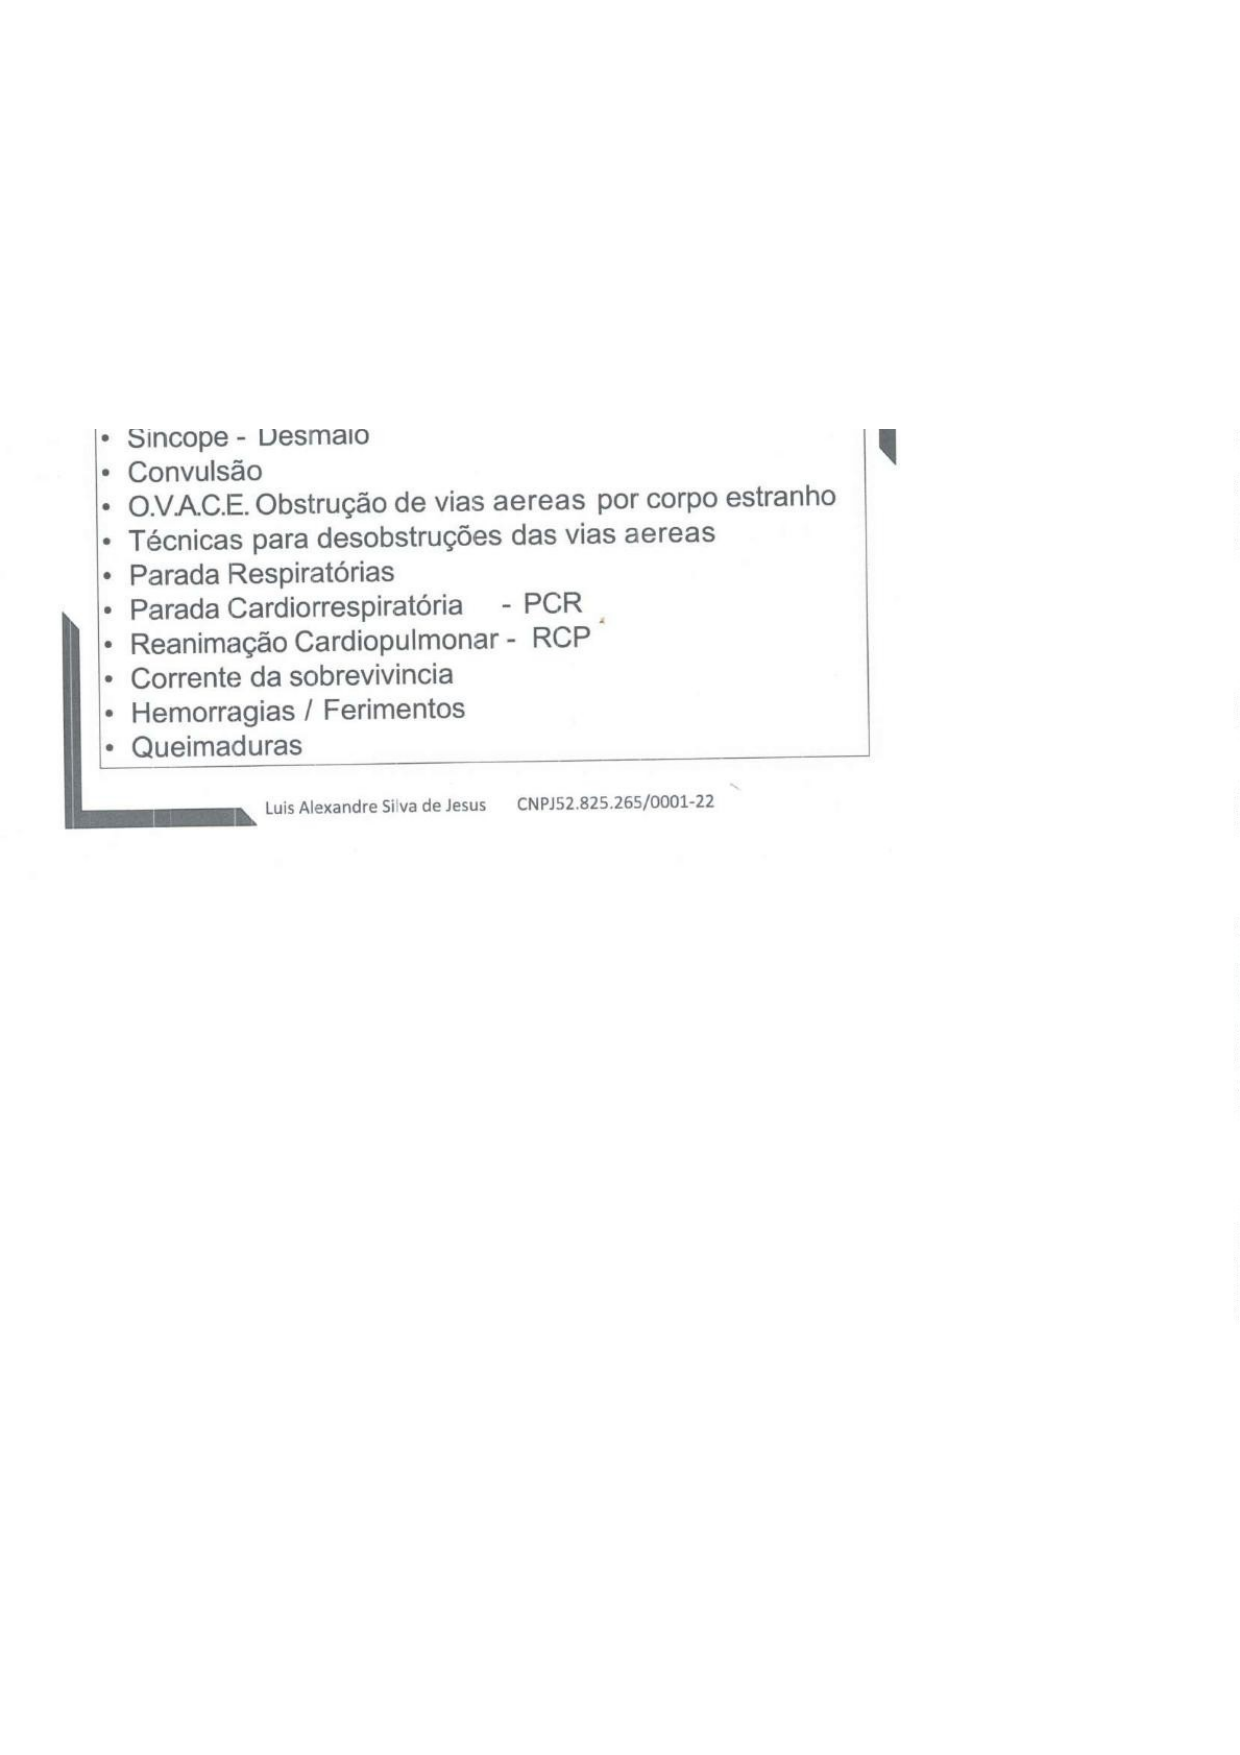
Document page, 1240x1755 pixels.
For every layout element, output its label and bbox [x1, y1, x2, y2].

text_box [0, 429, 1240, 1325]
